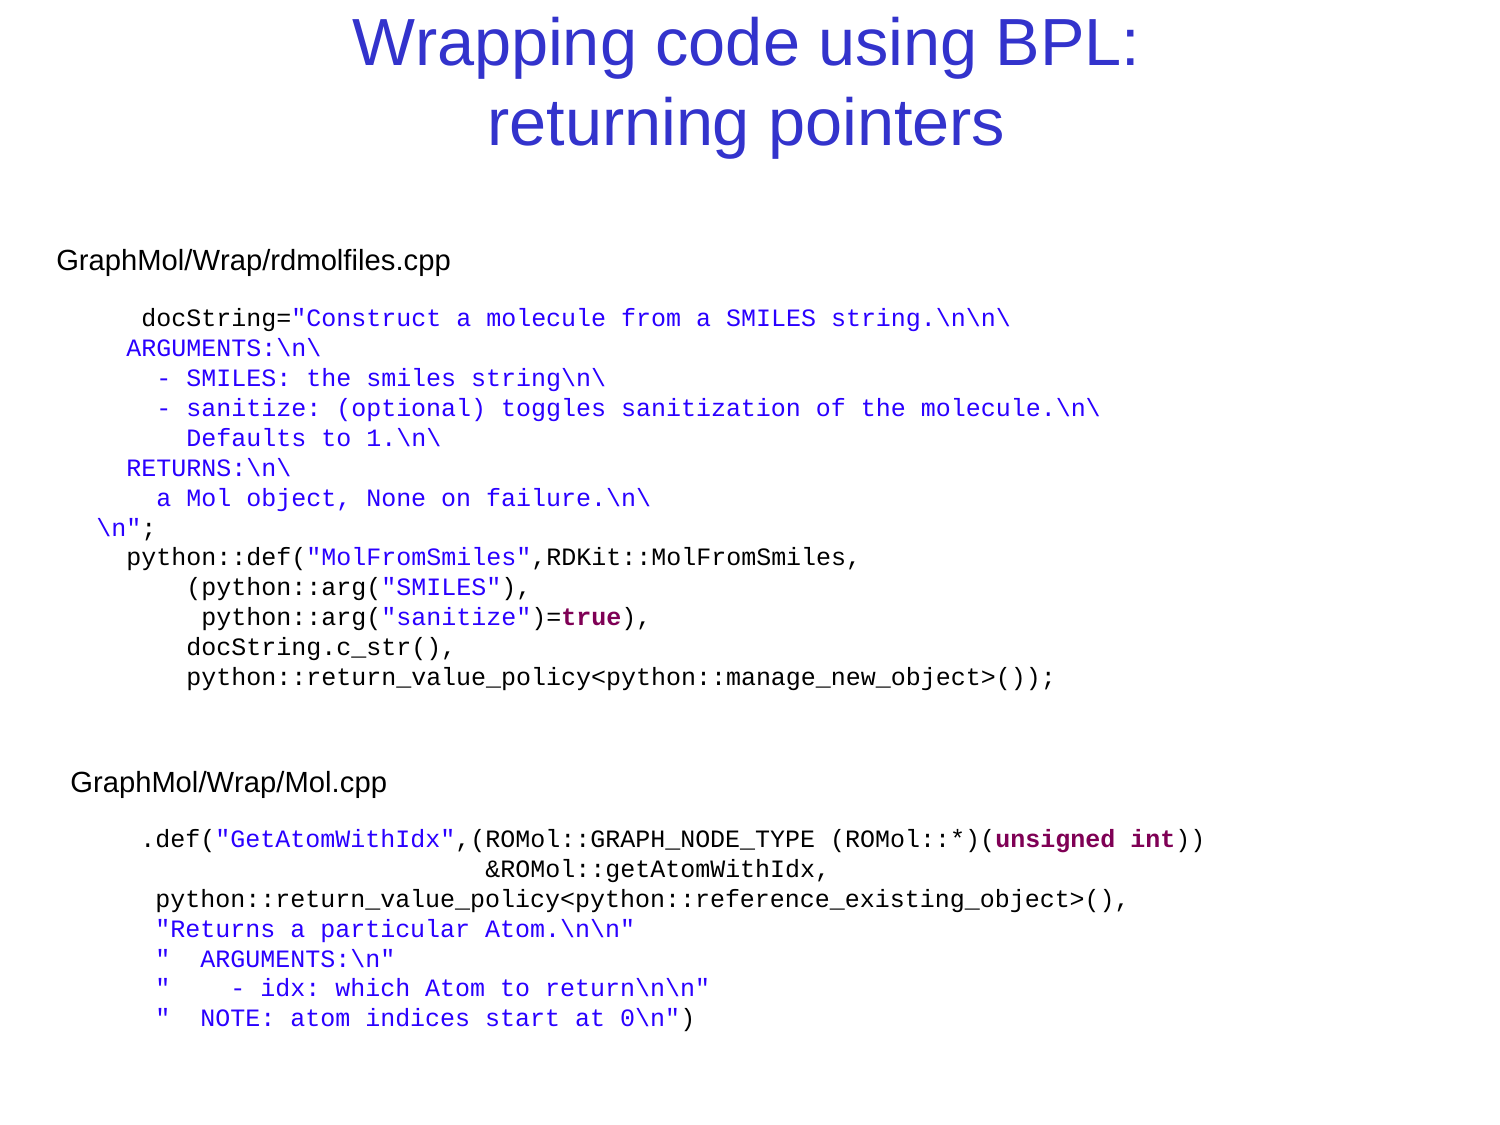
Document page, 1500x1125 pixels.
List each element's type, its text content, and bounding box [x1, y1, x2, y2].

title Wrapping code using BPL: returning pointers [77, 0, 1416, 167]
text_box docString="Construct a molecule from a SMILES string.\n\n\ ARGUMENTS:\n\ - SMILES: the smiles string\n\ - sanitize: (optional) toggles sanitization of the molecule.\n\ Defaults to 1.\n\ RETURNS:\n\ a Mol object, None on failure.\n\ \n"; python::def("MolFromSmiles",RDKit::MolFromSmiles, (python::arg("SMILES"), python::arg("sanitize")=true), docString.c_str(), python::return_value_policy<python::manage_new_object>()); [81, 293, 1445, 699]
text_box GraphMol/Wrap/rdmolfiles.cpp [41, 233, 467, 284]
text_box GraphMol/Wrap/Mol.cpp [55, 755, 403, 807]
text_box .def("GetAtomWithIdx",(ROMol::GRAPH_NODE_TYPE (ROMol::*)(unsigned int)) &ROMol::getAtomWithIdx, python::return_value_policy<python::reference_existing_object>(), "Returns a particular Atom.\n\n" " ARGUMENTS:\n" " - idx: which Atom to return\n\n" " NOTE: atom indices start at 0\n") [95, 814, 1459, 1040]
